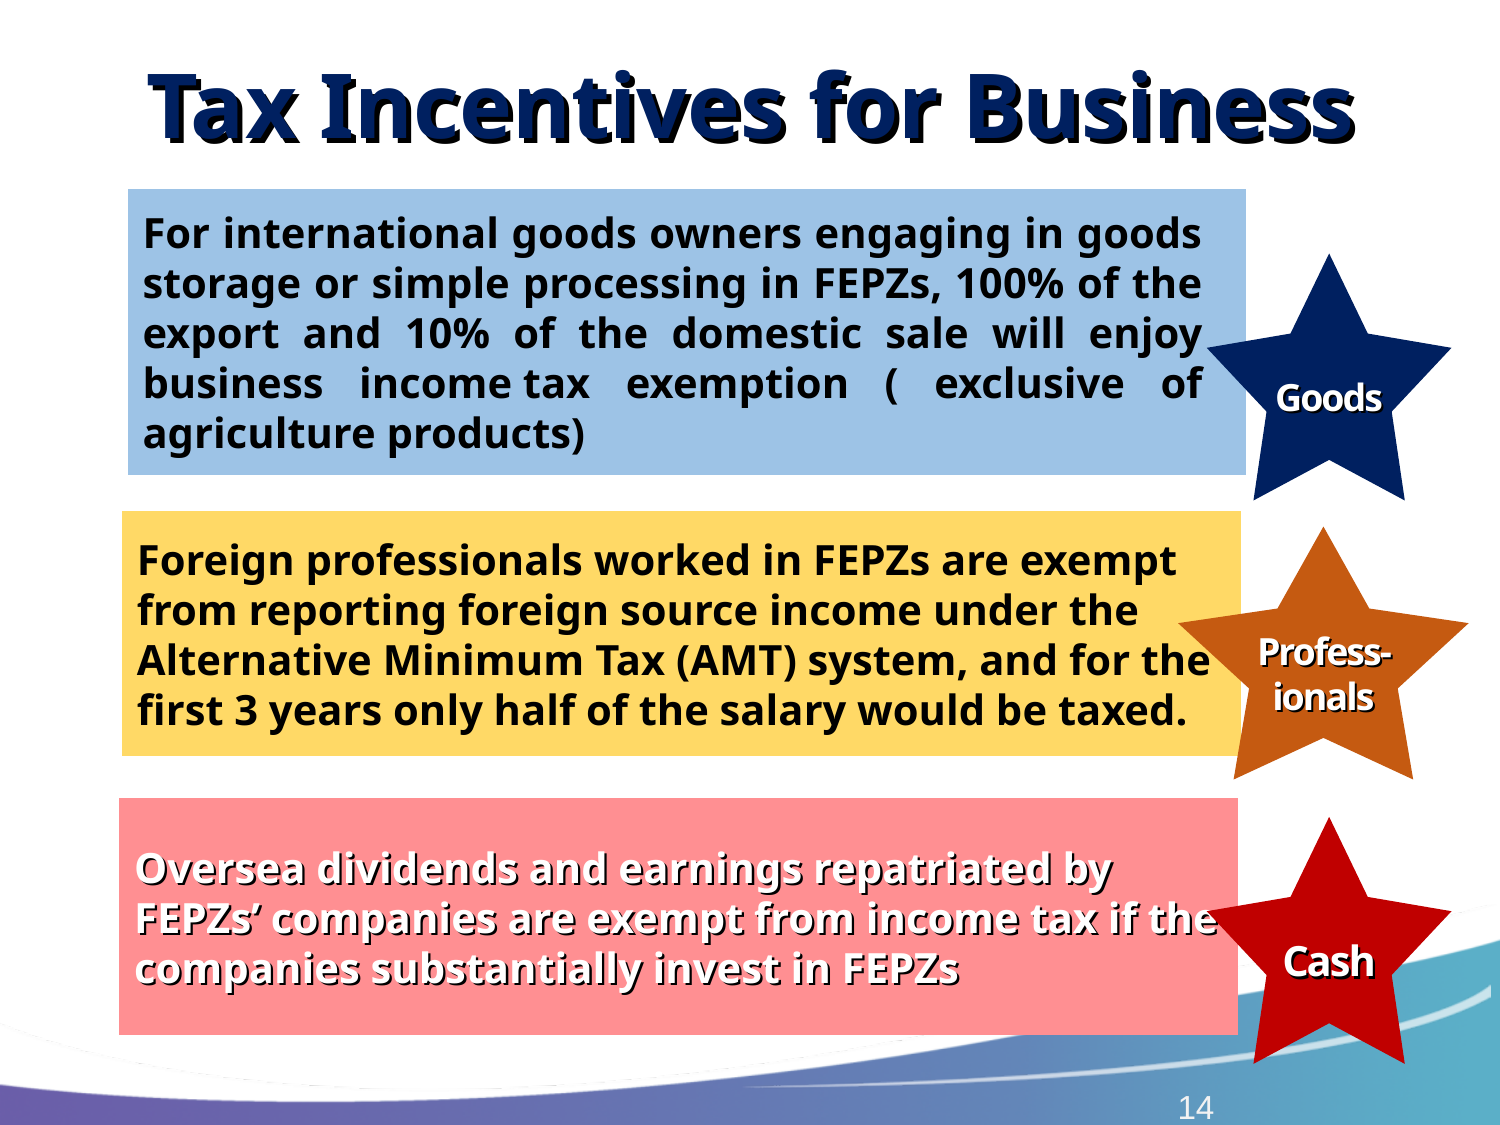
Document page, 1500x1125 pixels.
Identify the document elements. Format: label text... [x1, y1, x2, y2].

text_box Goods [1206, 253, 1452, 501]
text_box Cash [1206, 816, 1452, 1064]
text_box Foreign professionals worked in FEPZs are exempt from reporting foreign source income under the Alternative Minimum Tax (AMT) system, and for the first 3 years only half of the salary would be taxed. [122, 511, 1241, 756]
text_box For international goods owners engaging in goods storage or simple processing in FEPZs, 100% of the export and 10% of the domestic sale will enjoy business income tax exemption ( exclusive of agriculture products) [128, 189, 1246, 475]
text_box Oversea dividends and earnings repatriated by FEPZs’ companies are exempt from income tax if the companies substantially invest in FEPZs [119, 798, 1238, 1035]
text_box Profess-ionals [1178, 526, 1469, 780]
title Tax Incentives for Business [103, 0, 1398, 219]
